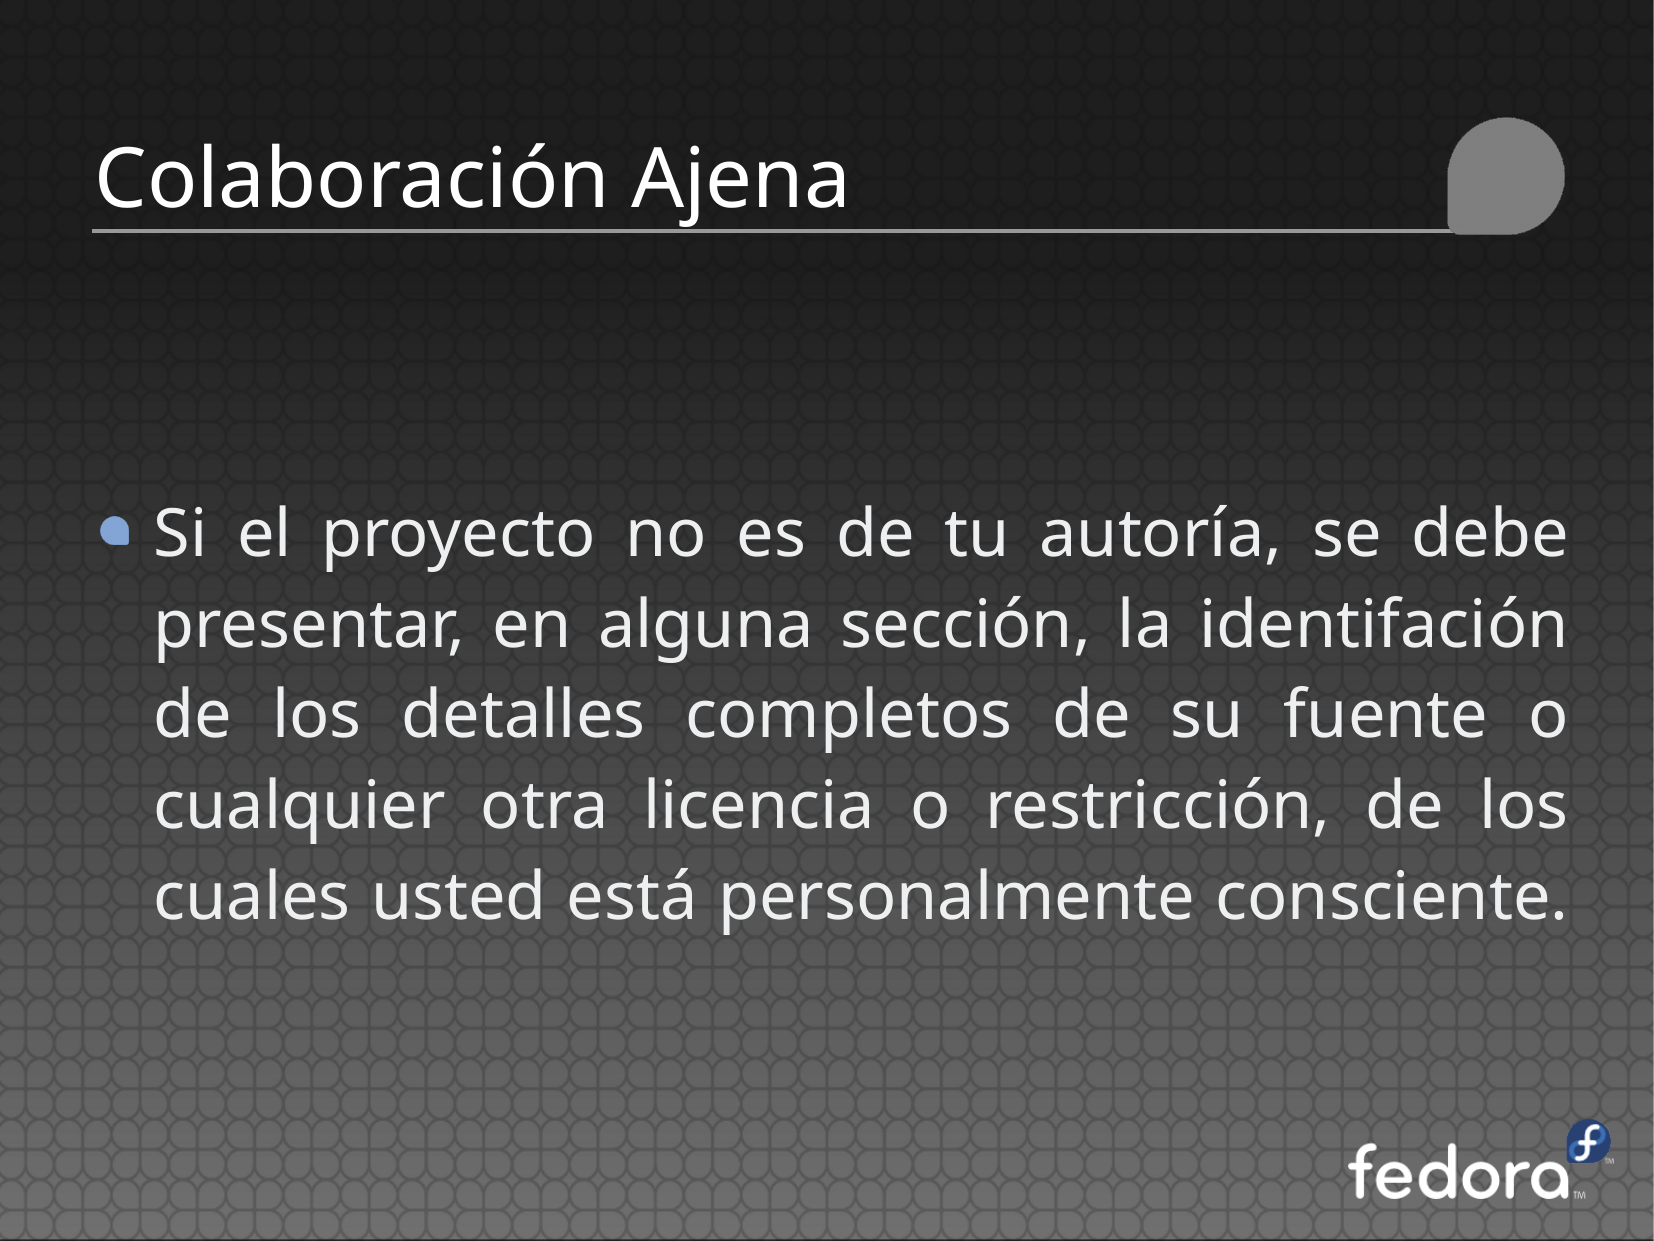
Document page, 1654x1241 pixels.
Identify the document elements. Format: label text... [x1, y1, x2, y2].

title Colaboración Ajena [94, 100, 1426, 251]
list Si el proyecto no es de tu autoría, se debe presentar, en alguna sección, la identifación de los detalles completos de su fuente o cualquier otra licencia o restricción, de los cuales usted está personalmente consciente. [82, 485, 1571, 896]
picture [0, 0, 1654, 1241]
